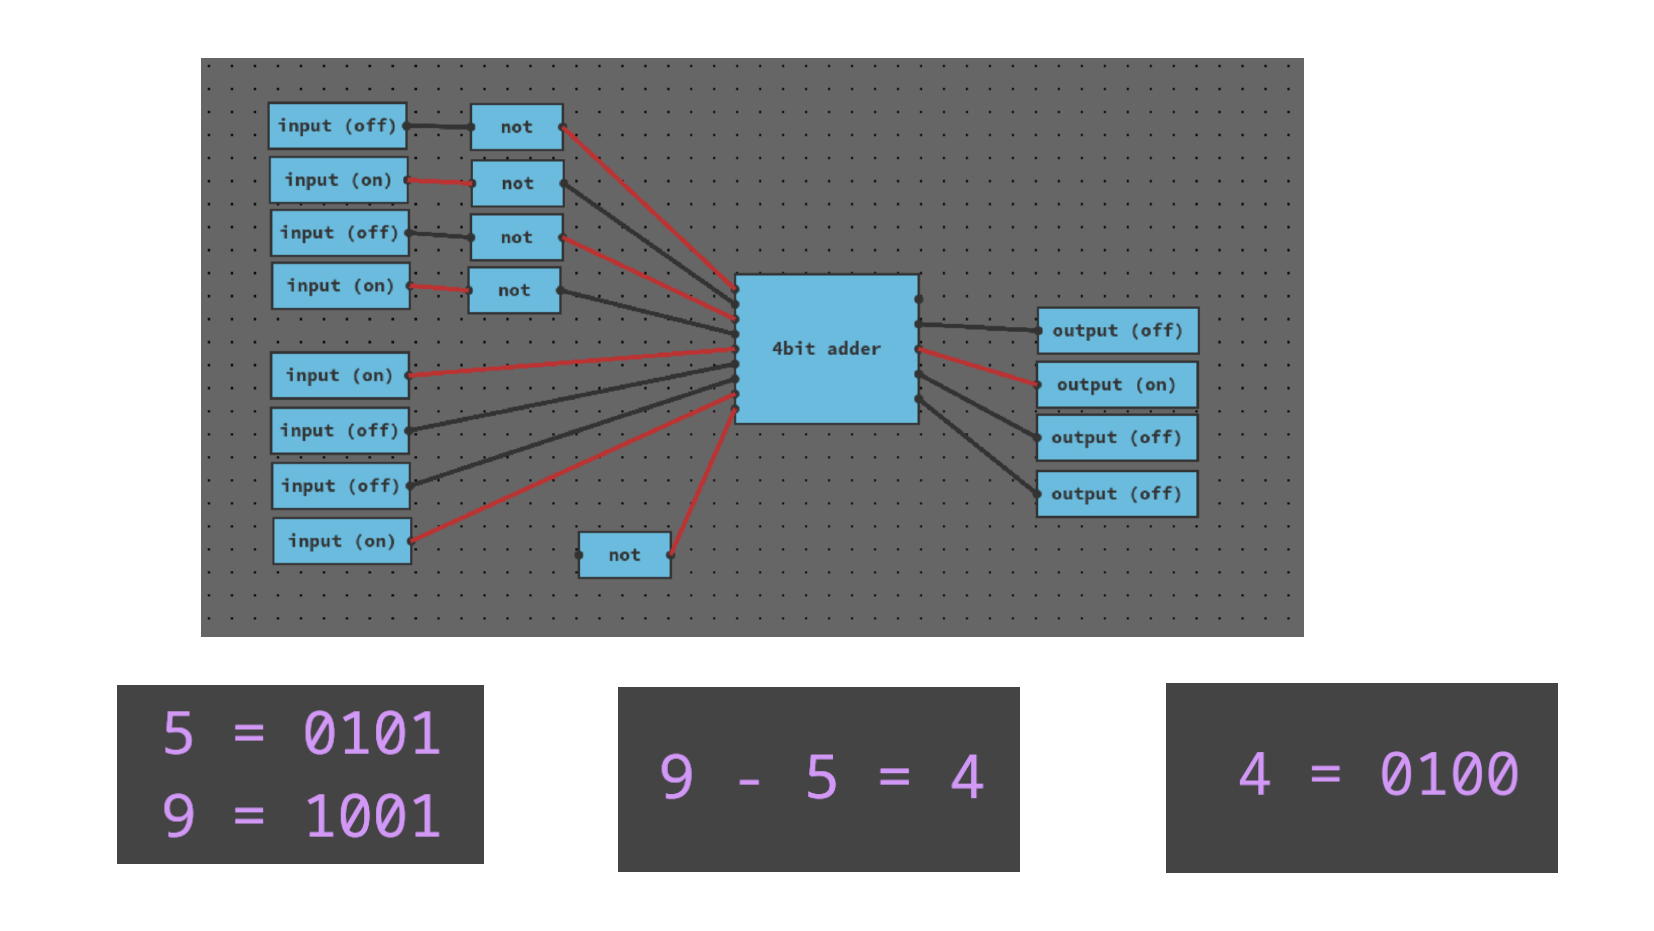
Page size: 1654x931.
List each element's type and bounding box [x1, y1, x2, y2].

picture [618, 687, 1020, 872]
picture [201, 58, 1304, 637]
picture [1166, 683, 1558, 873]
picture [117, 685, 484, 864]
